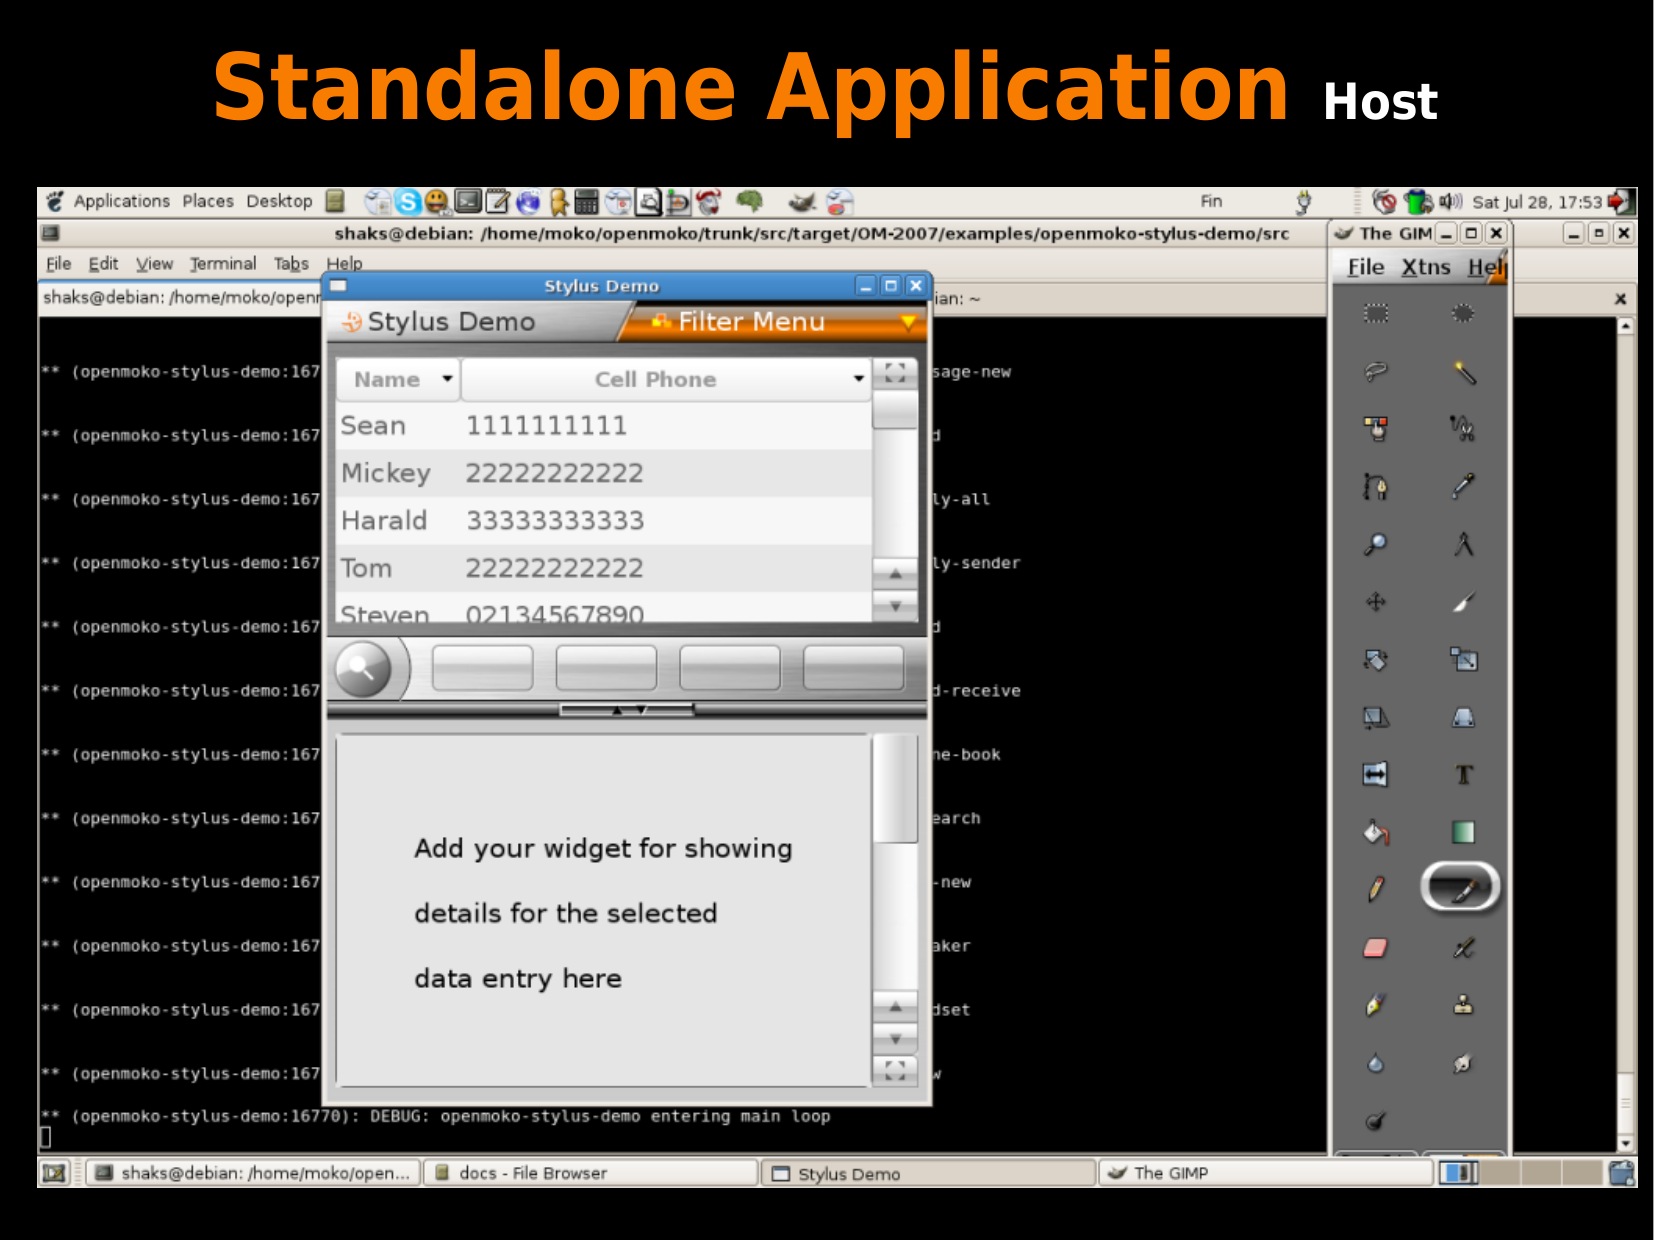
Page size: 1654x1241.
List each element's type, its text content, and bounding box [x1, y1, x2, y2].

text_box Standalone Application Host [37, 27, 1613, 184]
picture [37, 187, 1638, 1188]
